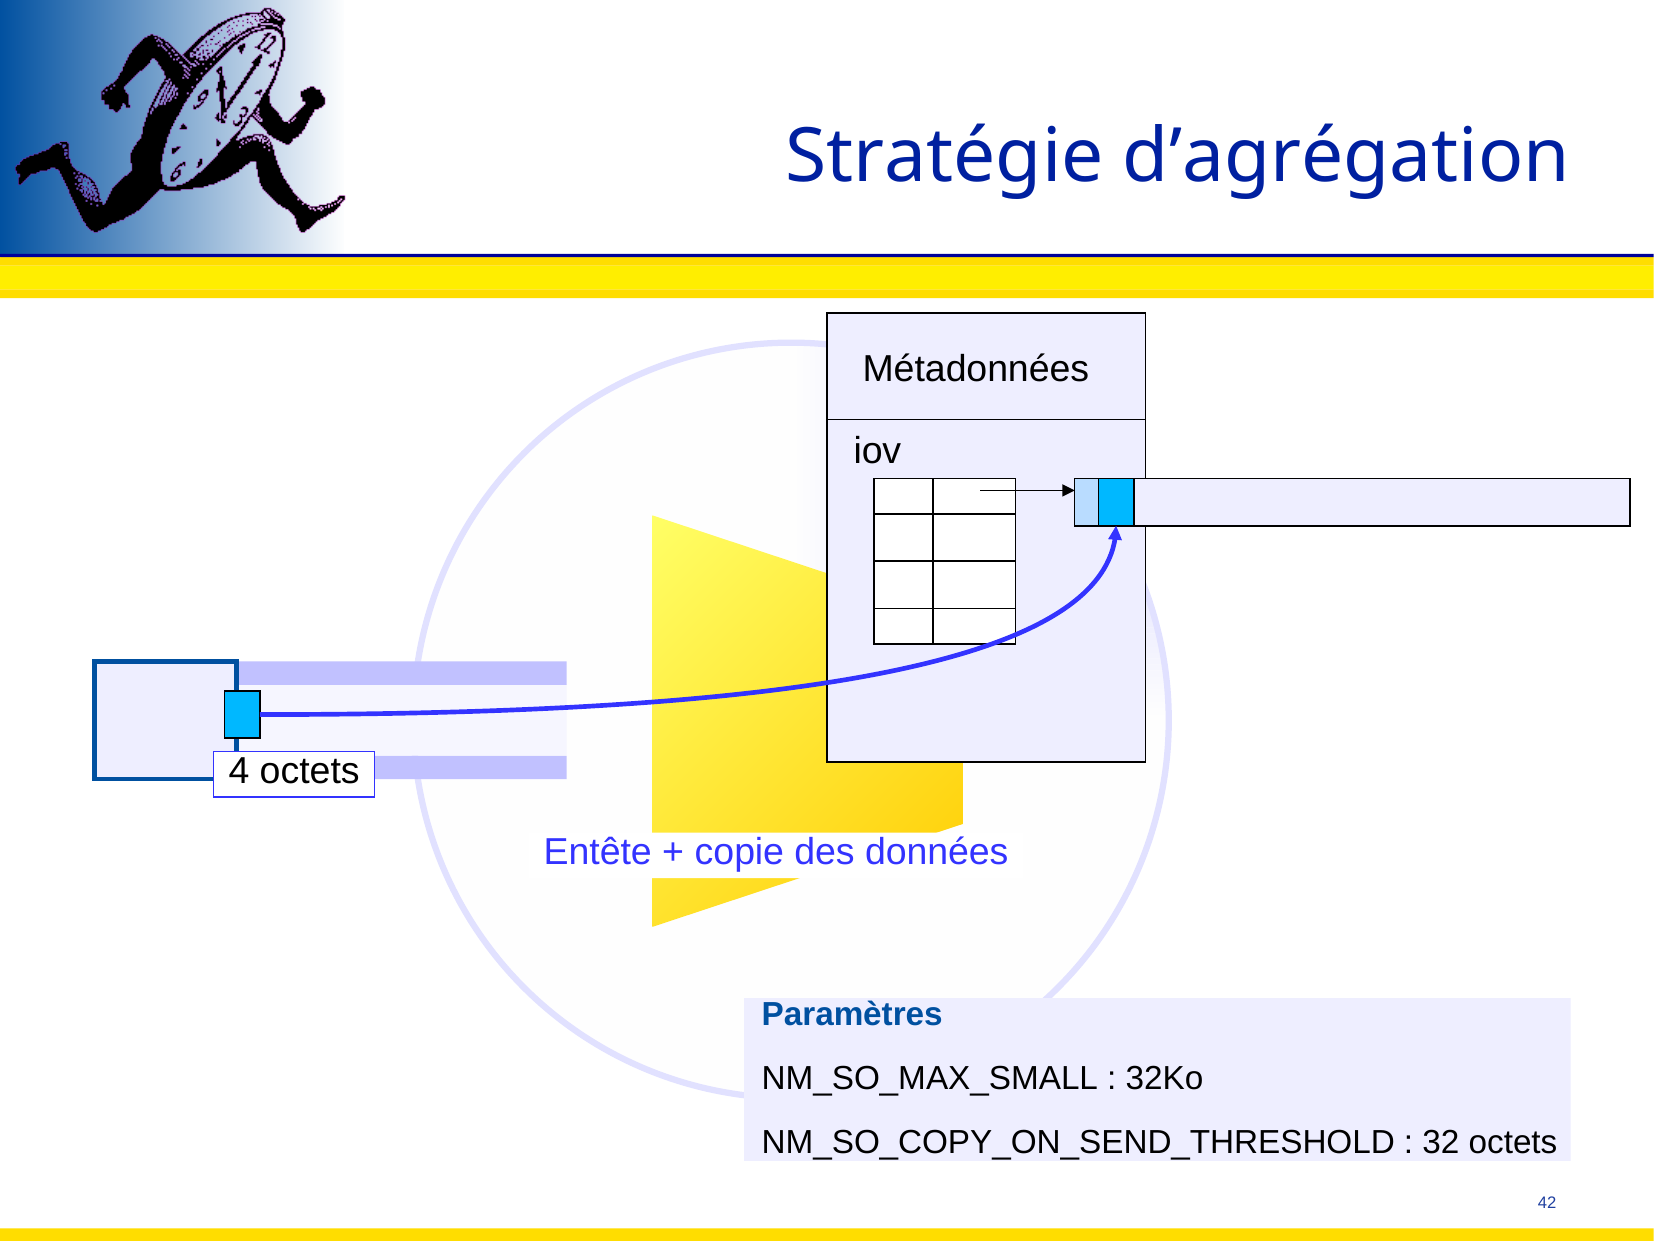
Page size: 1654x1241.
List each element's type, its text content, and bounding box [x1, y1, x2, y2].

text_box [94, 312, 1630, 1096]
text_box Paramètres NM_SO_MAX_SMALL : 32Ko NM_SO_COPY_ON_SEND_THRESHOLD : 32 octets [744, 998, 1571, 1161]
title Stratégie d’agrégation [372, 49, 1571, 257]
text_box iov [838, 431, 917, 477]
text_box Métadonnées [847, 350, 1104, 396]
picture [14, 0, 353, 245]
text_box Entête + copie des données [528, 832, 1024, 879]
text_box 4 octets [213, 751, 375, 798]
